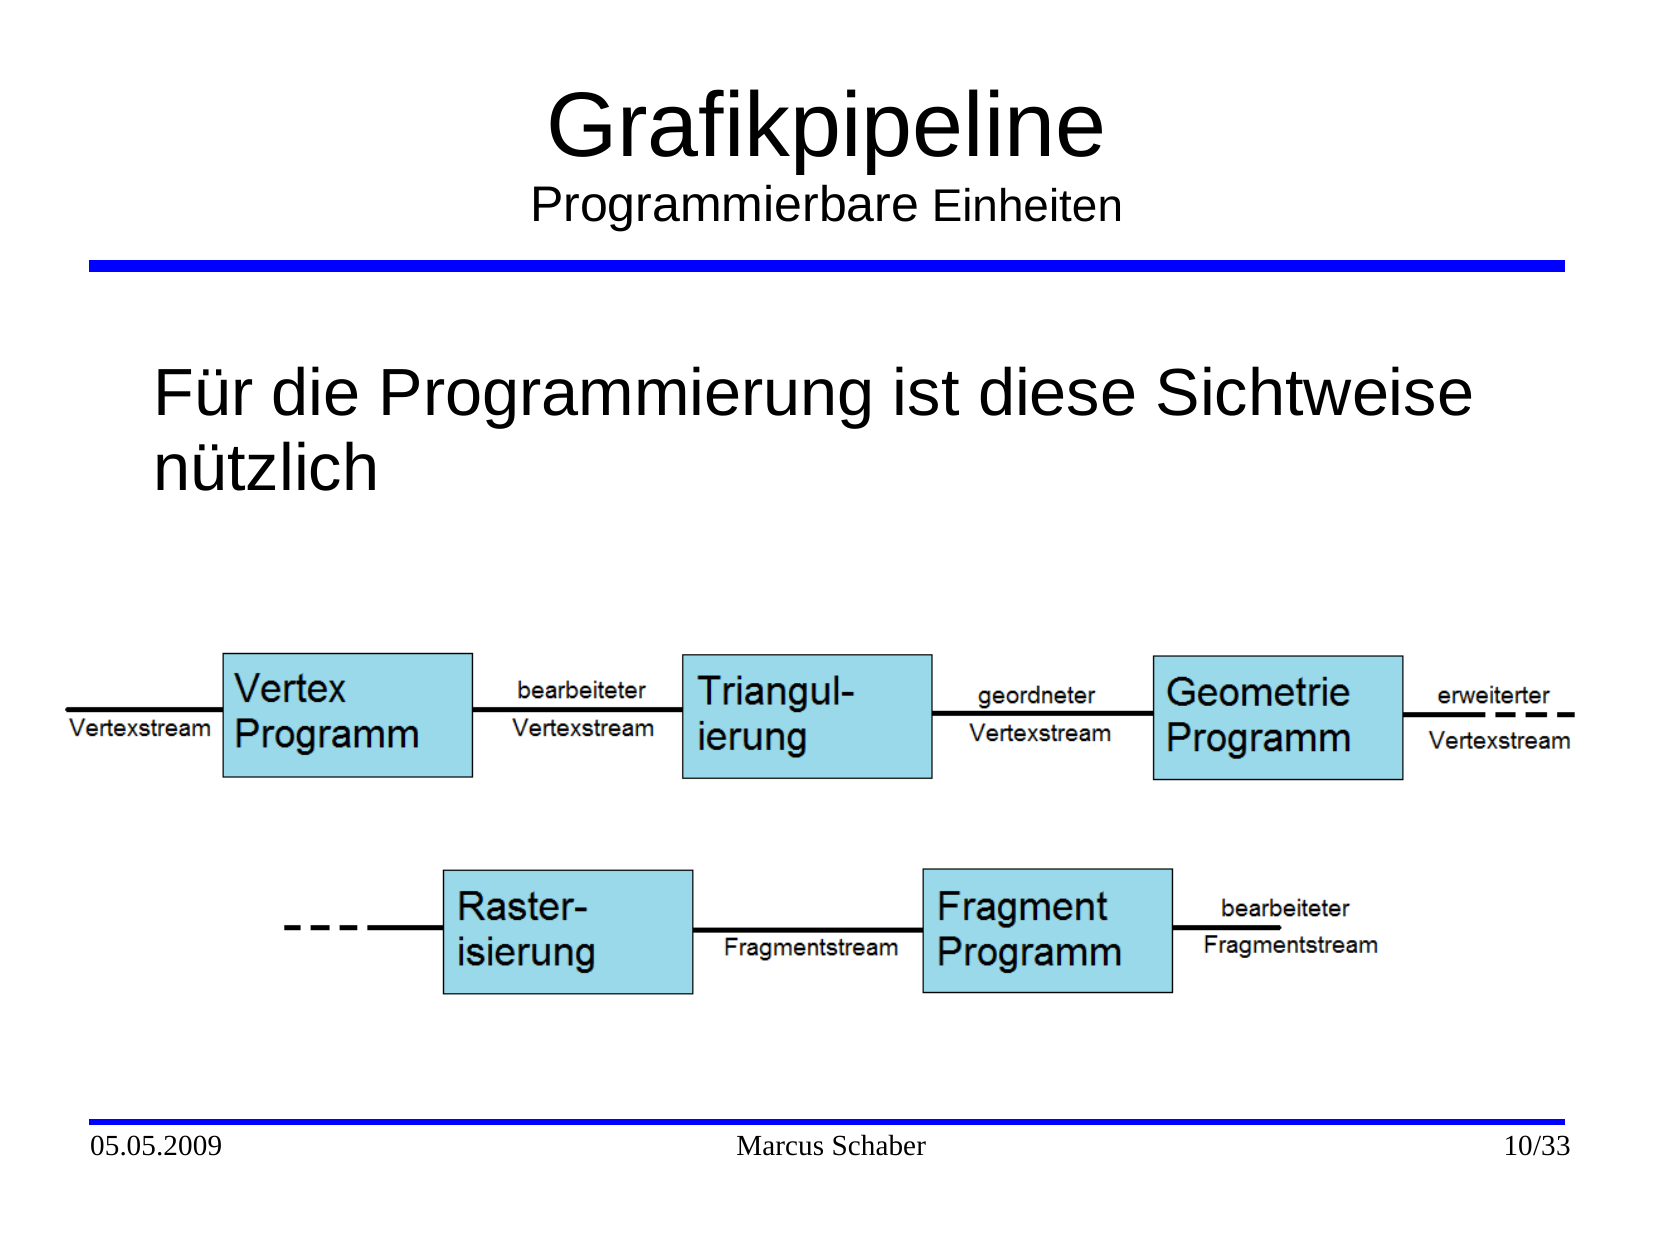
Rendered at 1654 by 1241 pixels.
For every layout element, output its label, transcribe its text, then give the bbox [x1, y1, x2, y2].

list Für die Programmierung ist diese Sichtweise nützlich [82, 355, 1565, 591]
picture [59, 590, 1595, 1050]
title Grafikpipeline Programmierbare Einheiten [82, 49, 1571, 257]
